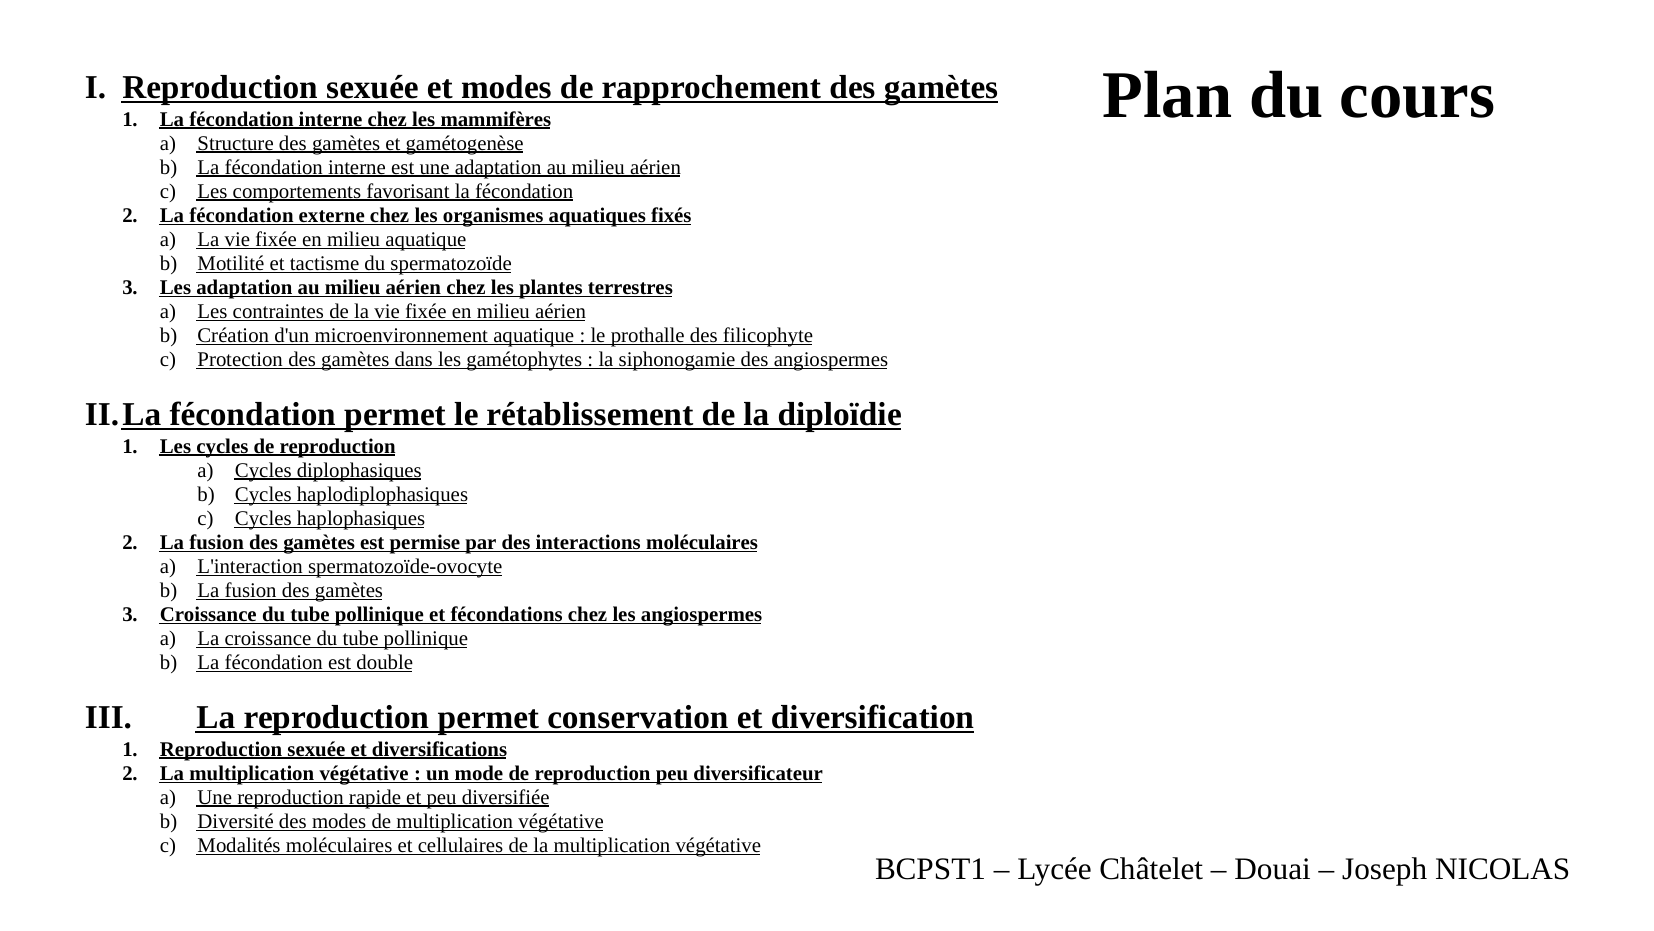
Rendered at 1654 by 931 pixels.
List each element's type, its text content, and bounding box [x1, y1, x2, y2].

chart [71, 37, 1075, 899]
text_box Plan du cours [555, 5, 1654, 184]
text_box BCPST1 – Lycée Châtelet – Douai – Joseph NICOLAS [637, 832, 1571, 905]
